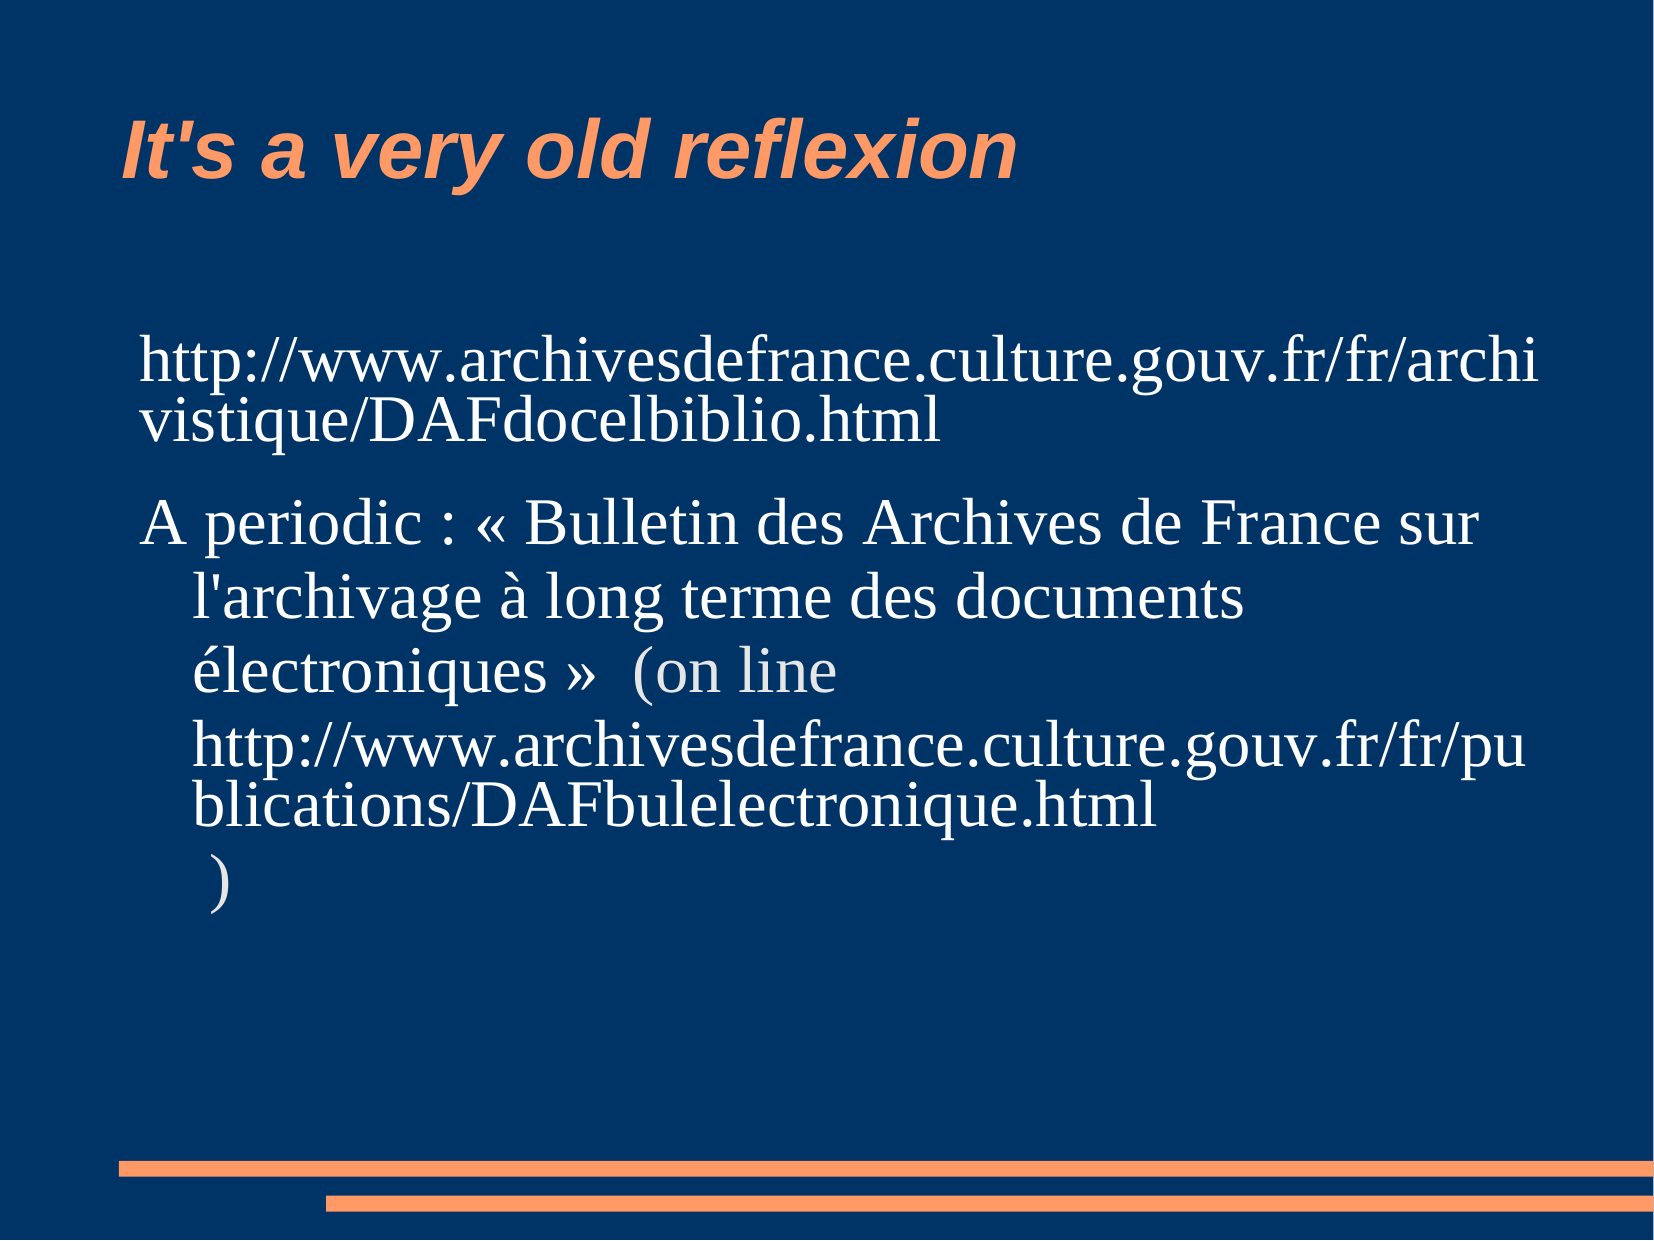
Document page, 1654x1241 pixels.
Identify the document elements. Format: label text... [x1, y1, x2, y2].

title It's a very old reflexion [121, 46, 1534, 254]
list http://www.archivesdefrance.culture.gouv.fr/fr/archivistique/DAFdocelbiblio.html A periodic : « Bulletin des Archives de France sur l'archivage à long terme des documents électroniques » (on line http://www.archivesdefrance.culture.gouv.fr/fr/publications/DAFbulelectronique.html ) [121, 322, 1561, 1132]
